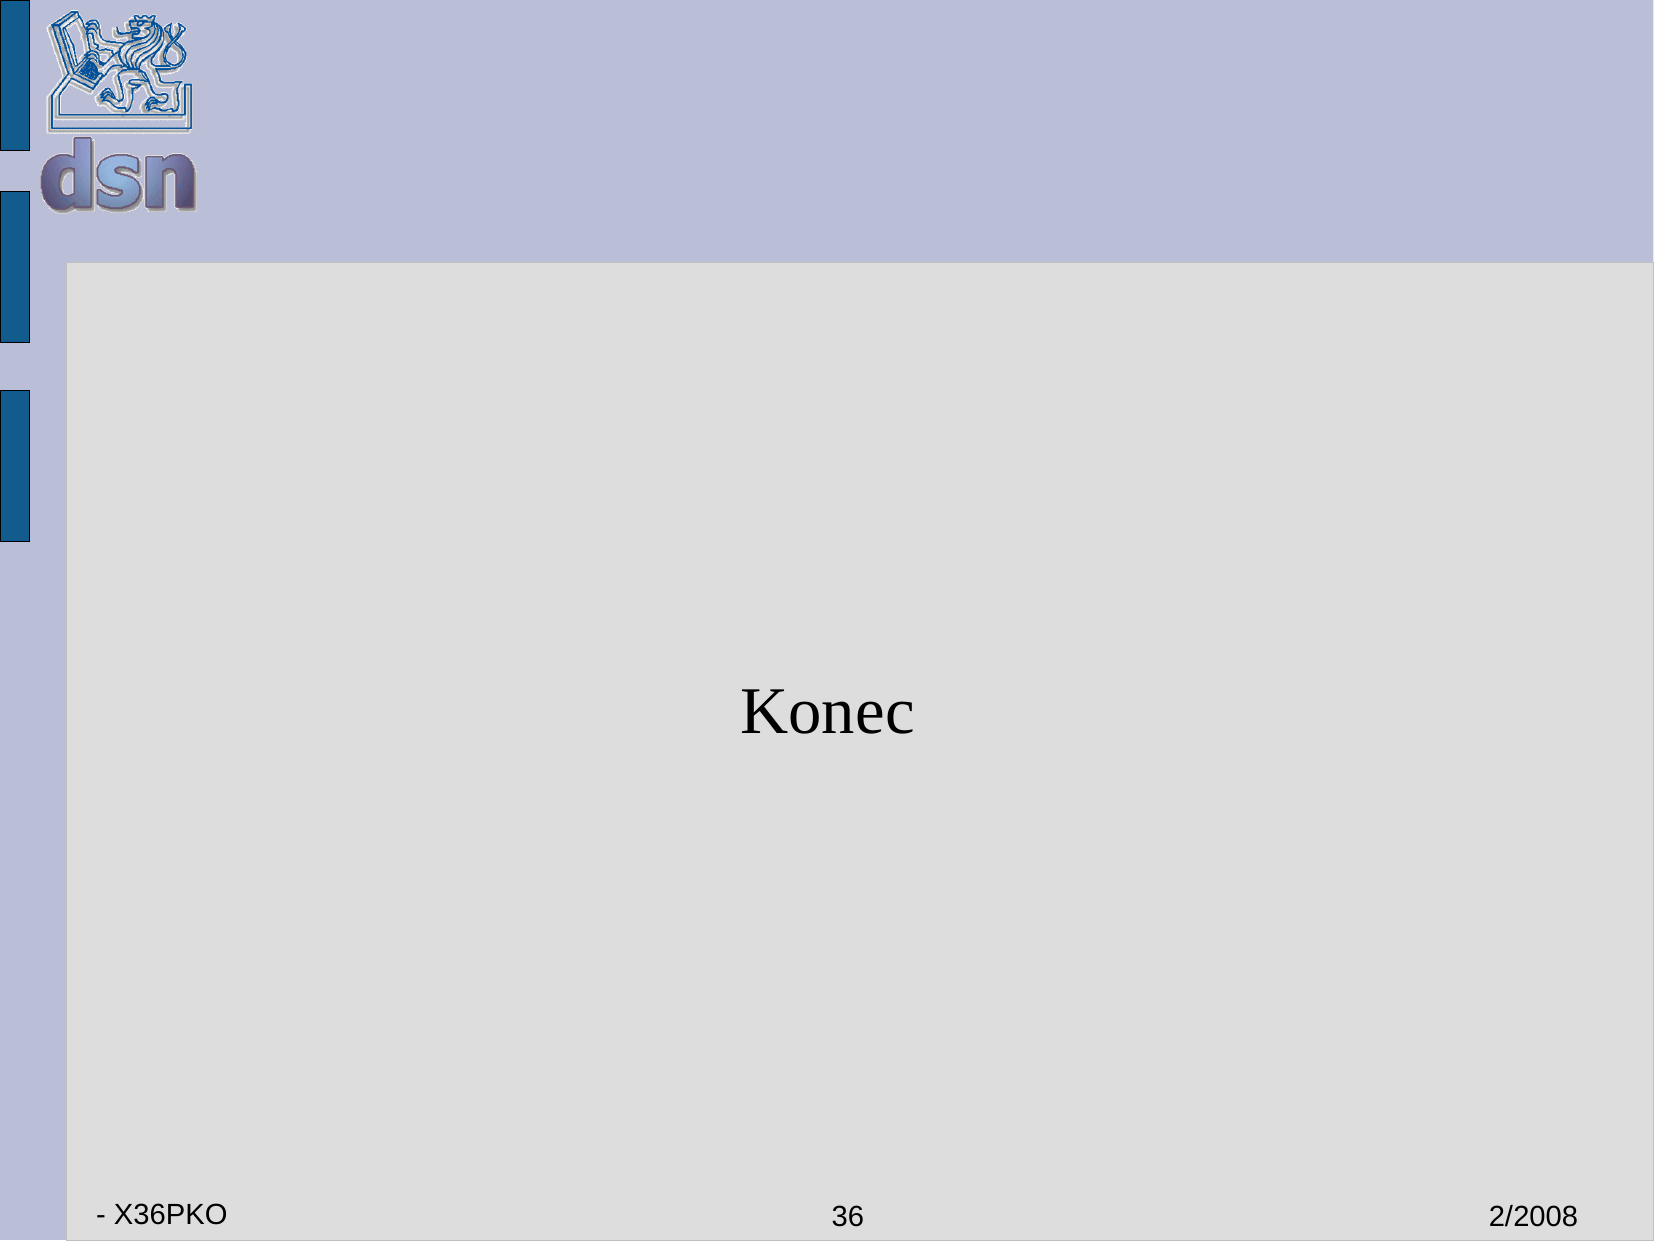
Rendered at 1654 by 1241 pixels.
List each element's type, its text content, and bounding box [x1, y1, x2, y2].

subtitle Konec [121, 297, 1534, 1126]
picture [10, 10, 223, 230]
